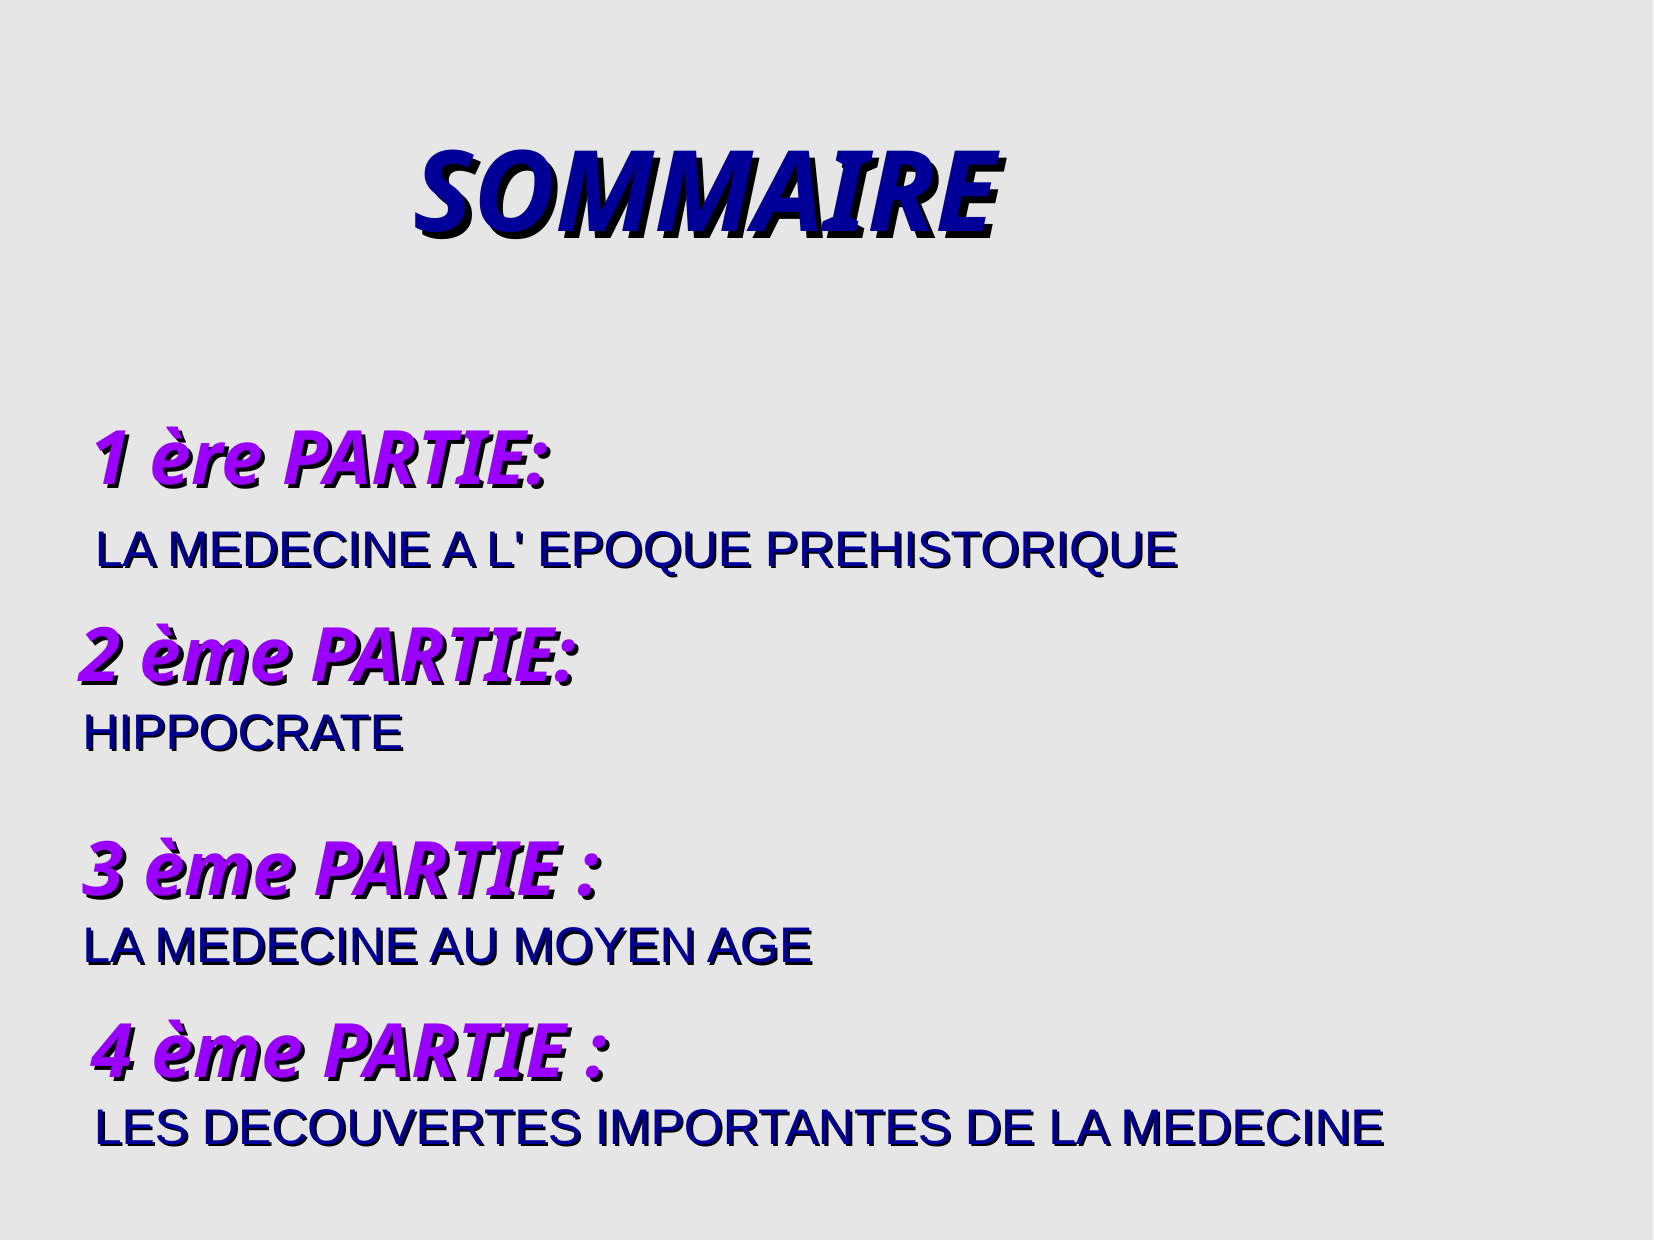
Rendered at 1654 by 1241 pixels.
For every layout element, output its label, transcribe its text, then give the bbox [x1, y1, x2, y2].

text_box 4 ème PARTIE : LES DECOUVERTES IMPORTANTES DE LA MEDECINE [37, 989, 1442, 1241]
text_box 2 ème PARTIE: [64, 593, 814, 837]
text_box 1 ère PARTIE: [74, 396, 1062, 518]
text_box LA MEDECINE A L' EPOQUE PREHISTORIQUE [52, 513, 1585, 655]
text_box HIPPOCRATE 3 ème PARTIE : LA MEDECINE AU MOYEN AGE [67, 696, 1561, 1241]
text_box SOMMAIRE [399, 104, 1265, 278]
